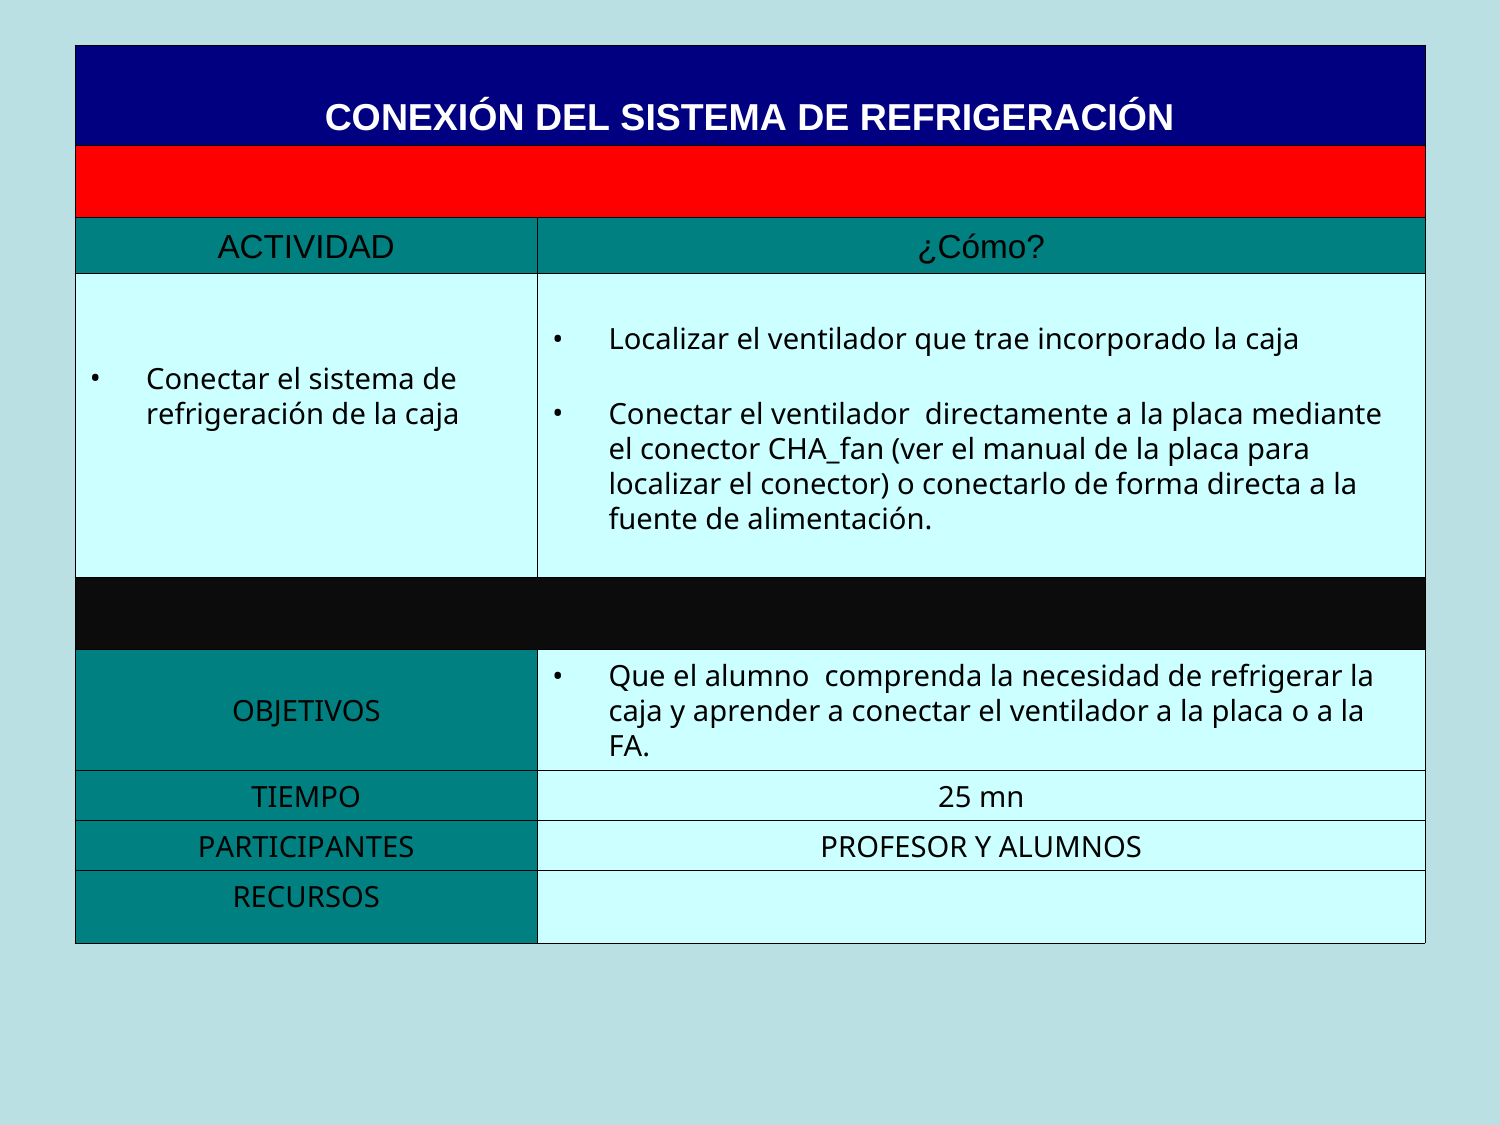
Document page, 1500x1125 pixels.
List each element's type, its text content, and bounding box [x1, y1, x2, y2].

table_cell 25 mn [538, 771, 1425, 820]
table_cell Localizar el ventilador que trae incorporado la caja Conectar el ventilador directamente a la placa mediante el conector CHA_fan (ver el manual de la placa para localizar el conector) o conectarlo de forma directa a la fuente de alimentación. [538, 274, 1425, 577]
table_cell PROFESOR Y ALUMNOS [538, 821, 1425, 870]
table_cell Que el alumno comprenda la necesidad de refrigerar la caja y aprender a conectar el ventilador a la placa o a la FA. [538, 650, 1425, 770]
table_cell Conectar el sistema de refrigeración de la caja [76, 274, 537, 577]
table_cell ACTIVIDAD [76, 218, 537, 273]
table_cell RECURSOS [76, 871, 537, 943]
table_cell ¿Cómo? [538, 218, 1425, 273]
table_cell TIEMPO [76, 771, 537, 820]
table_cell OBJETIVOS [76, 650, 537, 770]
table_header CONEXIÓN DEL SISTEMA DE REFRIGERACIÓN [76, 46, 1425, 145]
table_cell PARTICIPANTES [76, 821, 537, 870]
table_cell [538, 871, 1425, 943]
table_cell [76, 146, 1425, 217]
table_cell [76, 578, 1425, 649]
